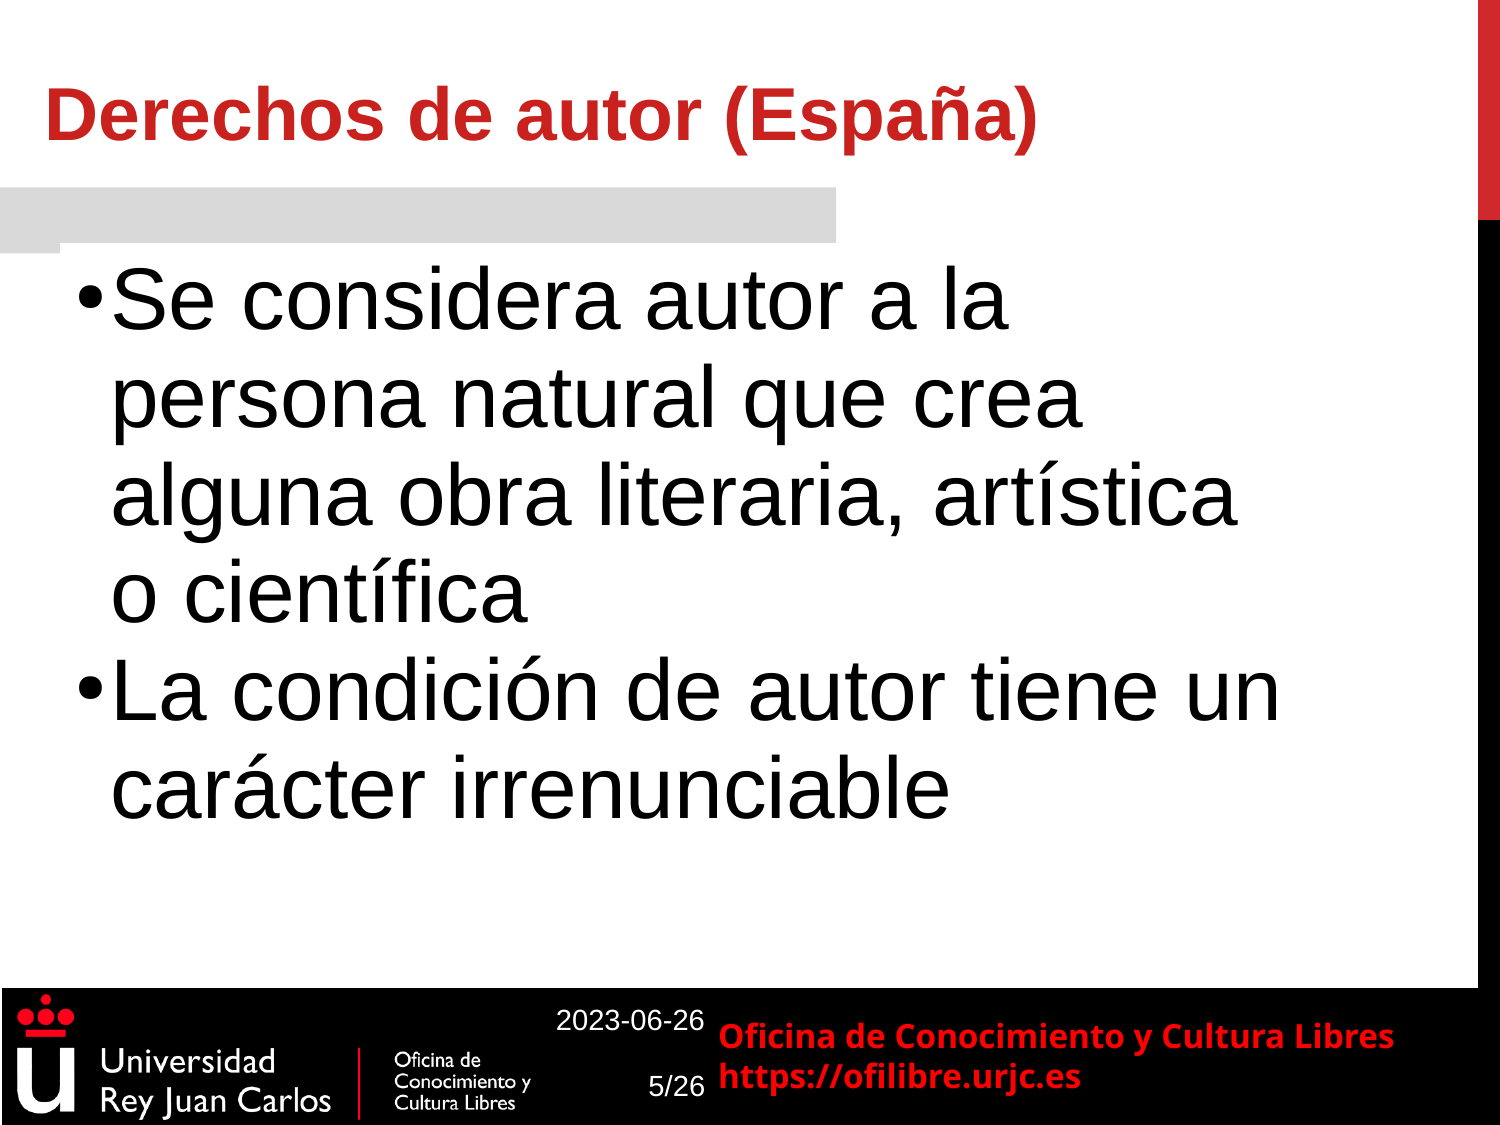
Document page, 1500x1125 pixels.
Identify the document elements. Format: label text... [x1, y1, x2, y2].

title [75, 7, 1425, 196]
text_box Se considera autor a la persona natural que crea alguna obra literaria, artística o científica La condición de autor tiene un carácter irrenunciable [60, 243, 1321, 910]
text_box Derechos de autor (España) [30, 64, 1306, 248]
picture [17, 994, 531, 1120]
